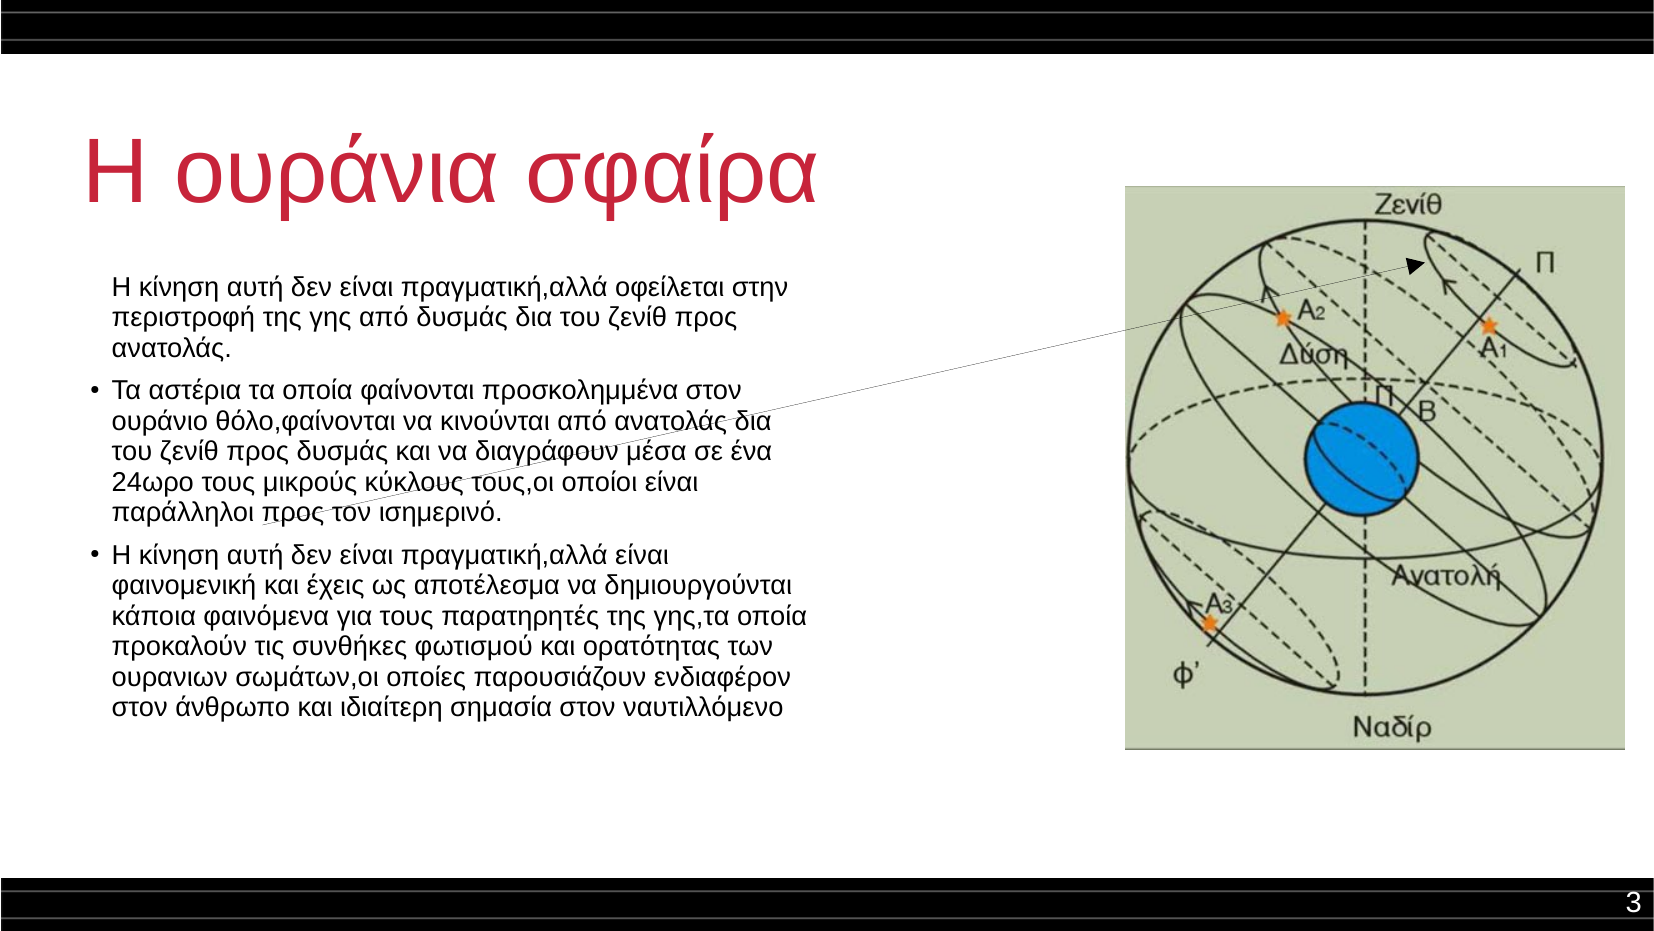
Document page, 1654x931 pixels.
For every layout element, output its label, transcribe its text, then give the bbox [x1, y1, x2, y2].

picture [1125, 186, 1625, 751]
title Η ουράνια σφαίρα [82, 92, 1571, 249]
picture [1, 878, 1654, 931]
picture [1, 0, 1654, 54]
list Η κίνηση αυτή δεν είναι πραγματική,αλλά οφείλεται στην περιστροφή της γης από δυσμάς δια του ζενίθ προς ανατολάς. Τα αστέρια τα οποία φαίνονται προσκολημμένα στον ουράνιο θόλο,φαίνονται να κινούνται από ανατολάς δια του ζενίθ προς δυσμάς και να διαγράφουν μέσα σε ένα 24ωρο τους μικρούς κύκλους τους,οι οποίοι είναι παράλληλοι προς τον ισημερινό. Η κίνηση αυτή δεν είναι πραγματική,αλλά είναι φαινομενική και έχεις ως αποτέλεσμα να δημιουργούνται κάποια φαινόμενα για τους παρατηρητές της γης,τα οποία προκαλούν τις συνθήκες φωτισμού και ορατότητας των ουρανιων σωμάτων,οι οποίες παρουσιάζουν ενδιαφέρον στον άνθρωπο και ιδιαίτερη σημασία στον ναυτιλλόμενο [82, 271, 809, 758]
